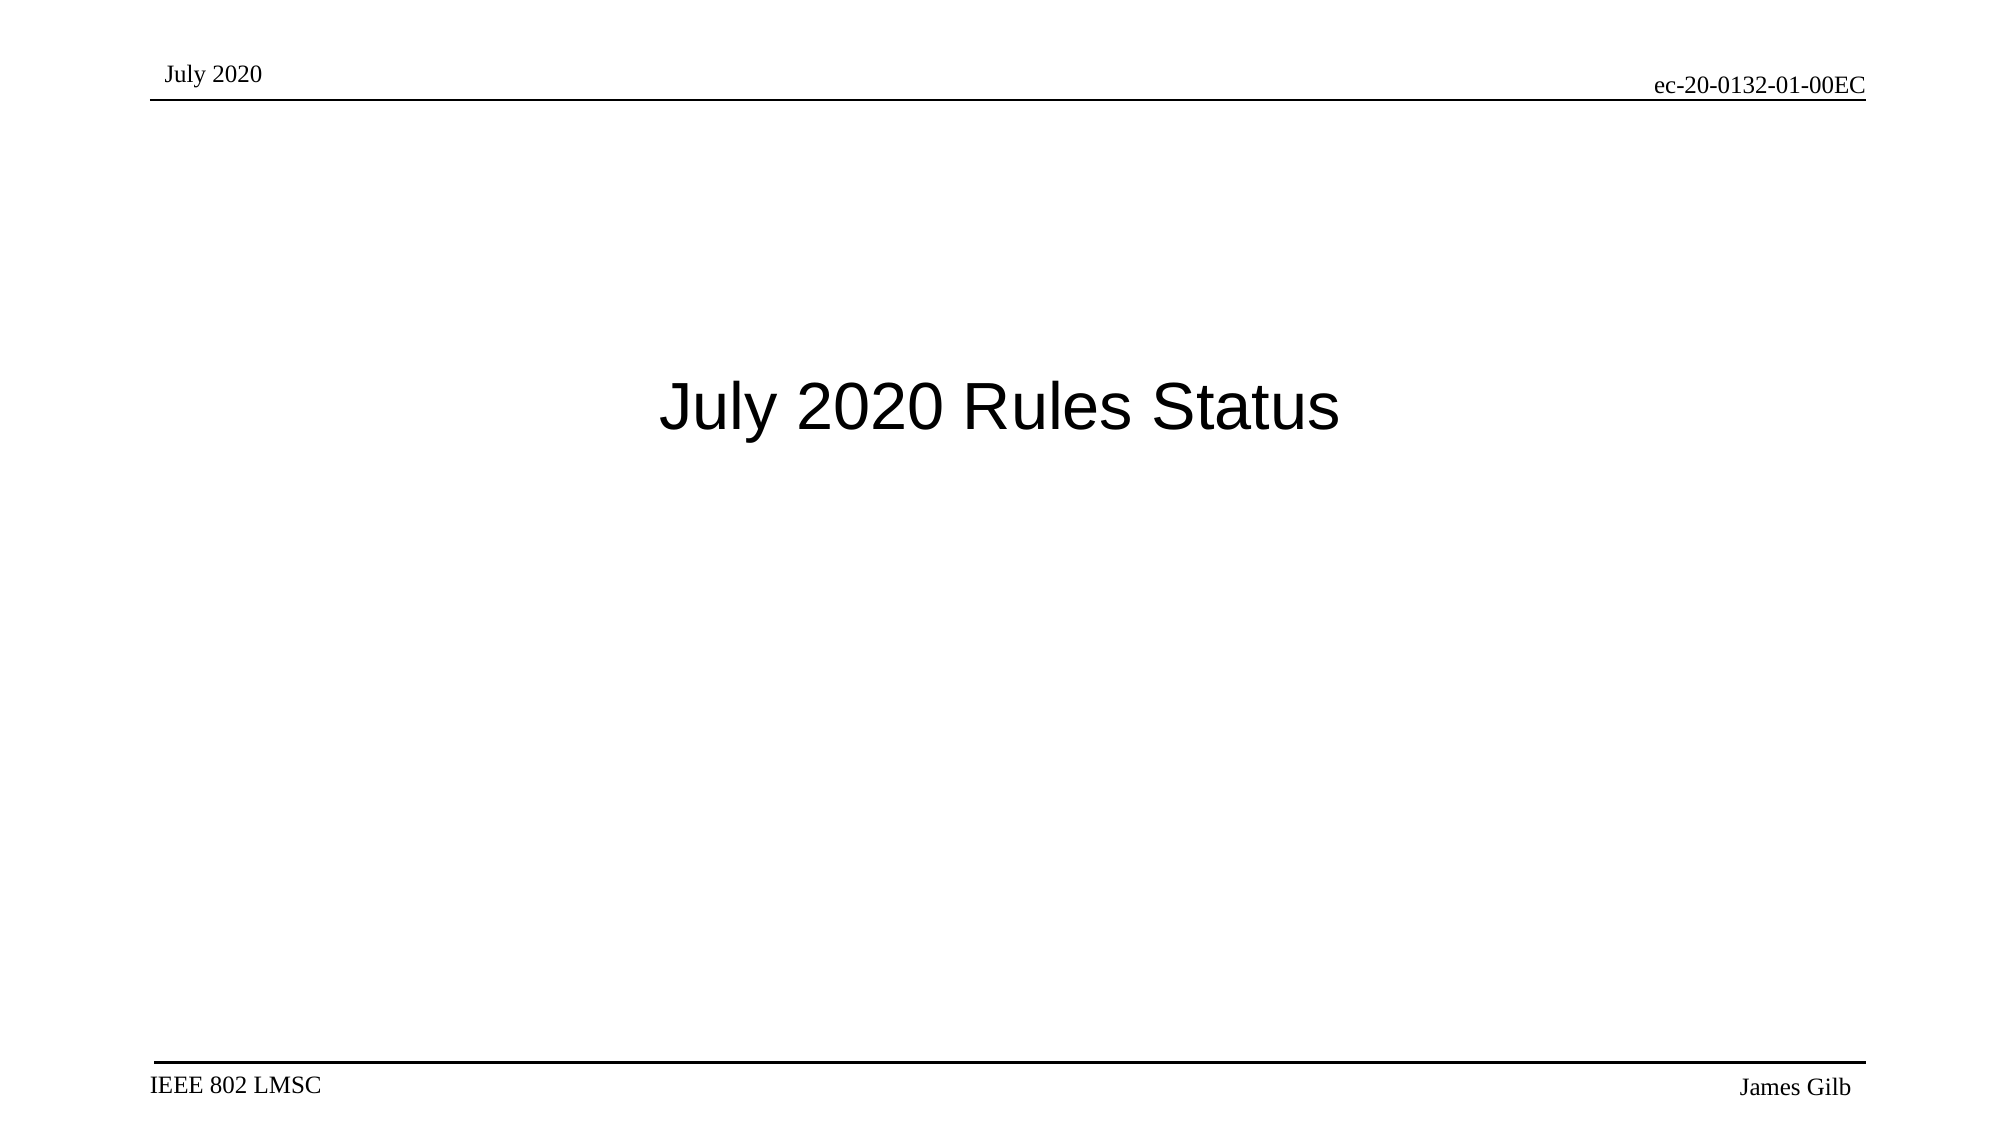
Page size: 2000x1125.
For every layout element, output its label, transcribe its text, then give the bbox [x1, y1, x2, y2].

subtitle July 2020 Rules Status [125, 112, 1876, 693]
